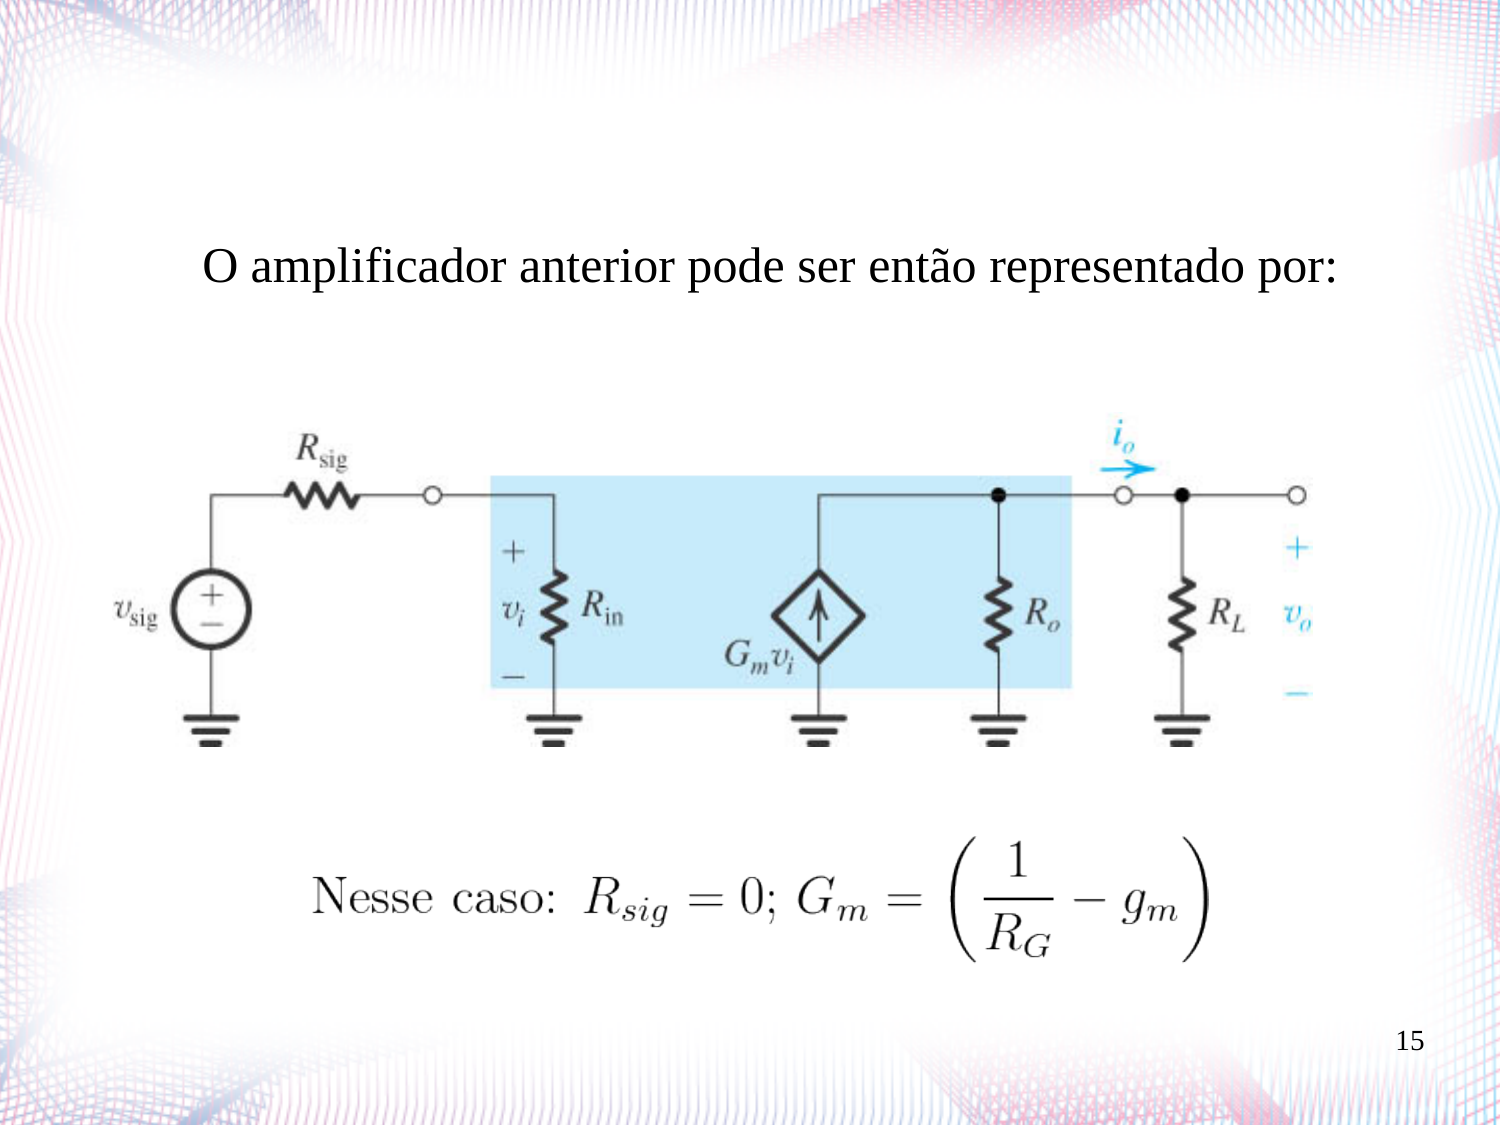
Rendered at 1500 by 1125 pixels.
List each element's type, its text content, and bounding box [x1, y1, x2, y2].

picture [0, 0, 1500, 1125]
text_box O amplificador anterior pode ser então representado por: [187, 224, 1354, 300]
